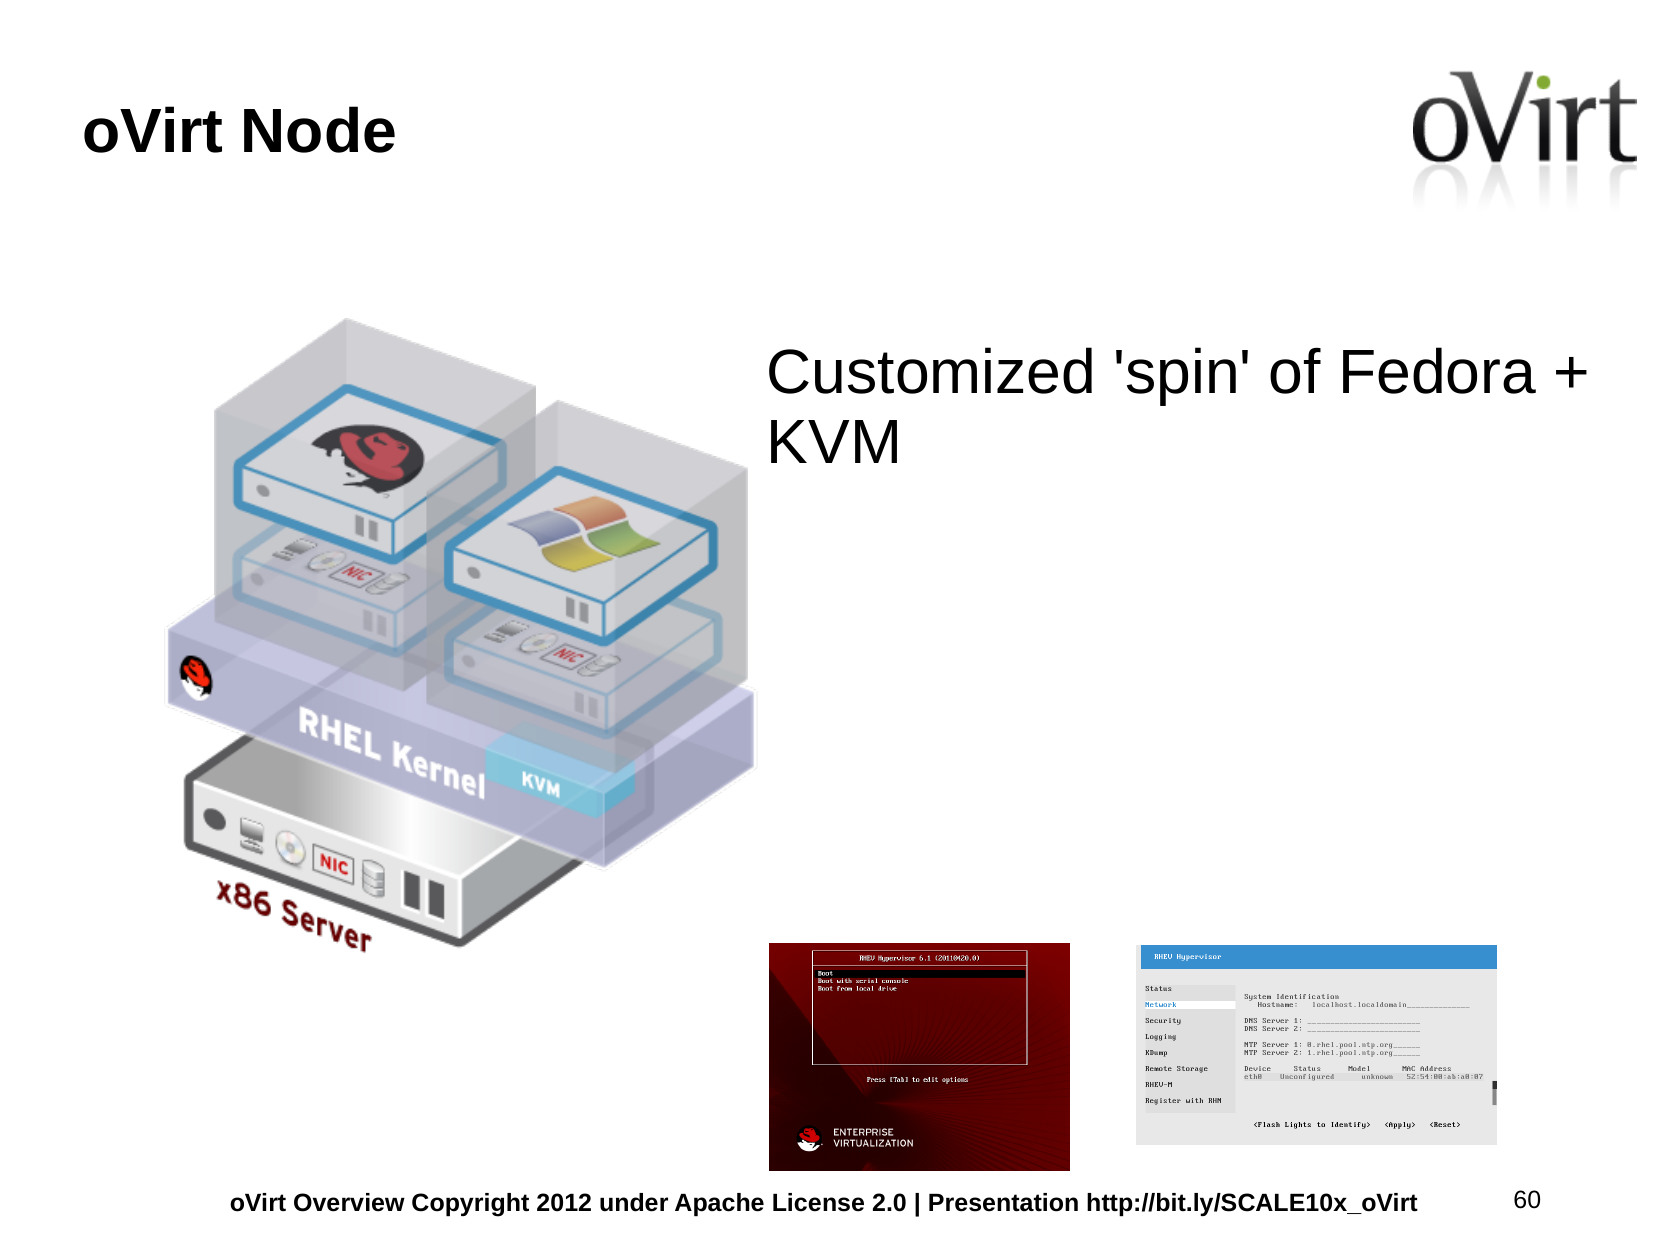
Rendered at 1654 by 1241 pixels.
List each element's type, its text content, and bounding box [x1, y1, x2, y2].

list Customized 'spin' of Fedora + KVM [766, 337, 1621, 526]
picture [1136, 945, 1497, 1146]
title oVirt Node [82, 37, 1571, 226]
picture [1571, 63, 1637, 212]
picture [769, 943, 1070, 1171]
picture [141, 317, 759, 966]
